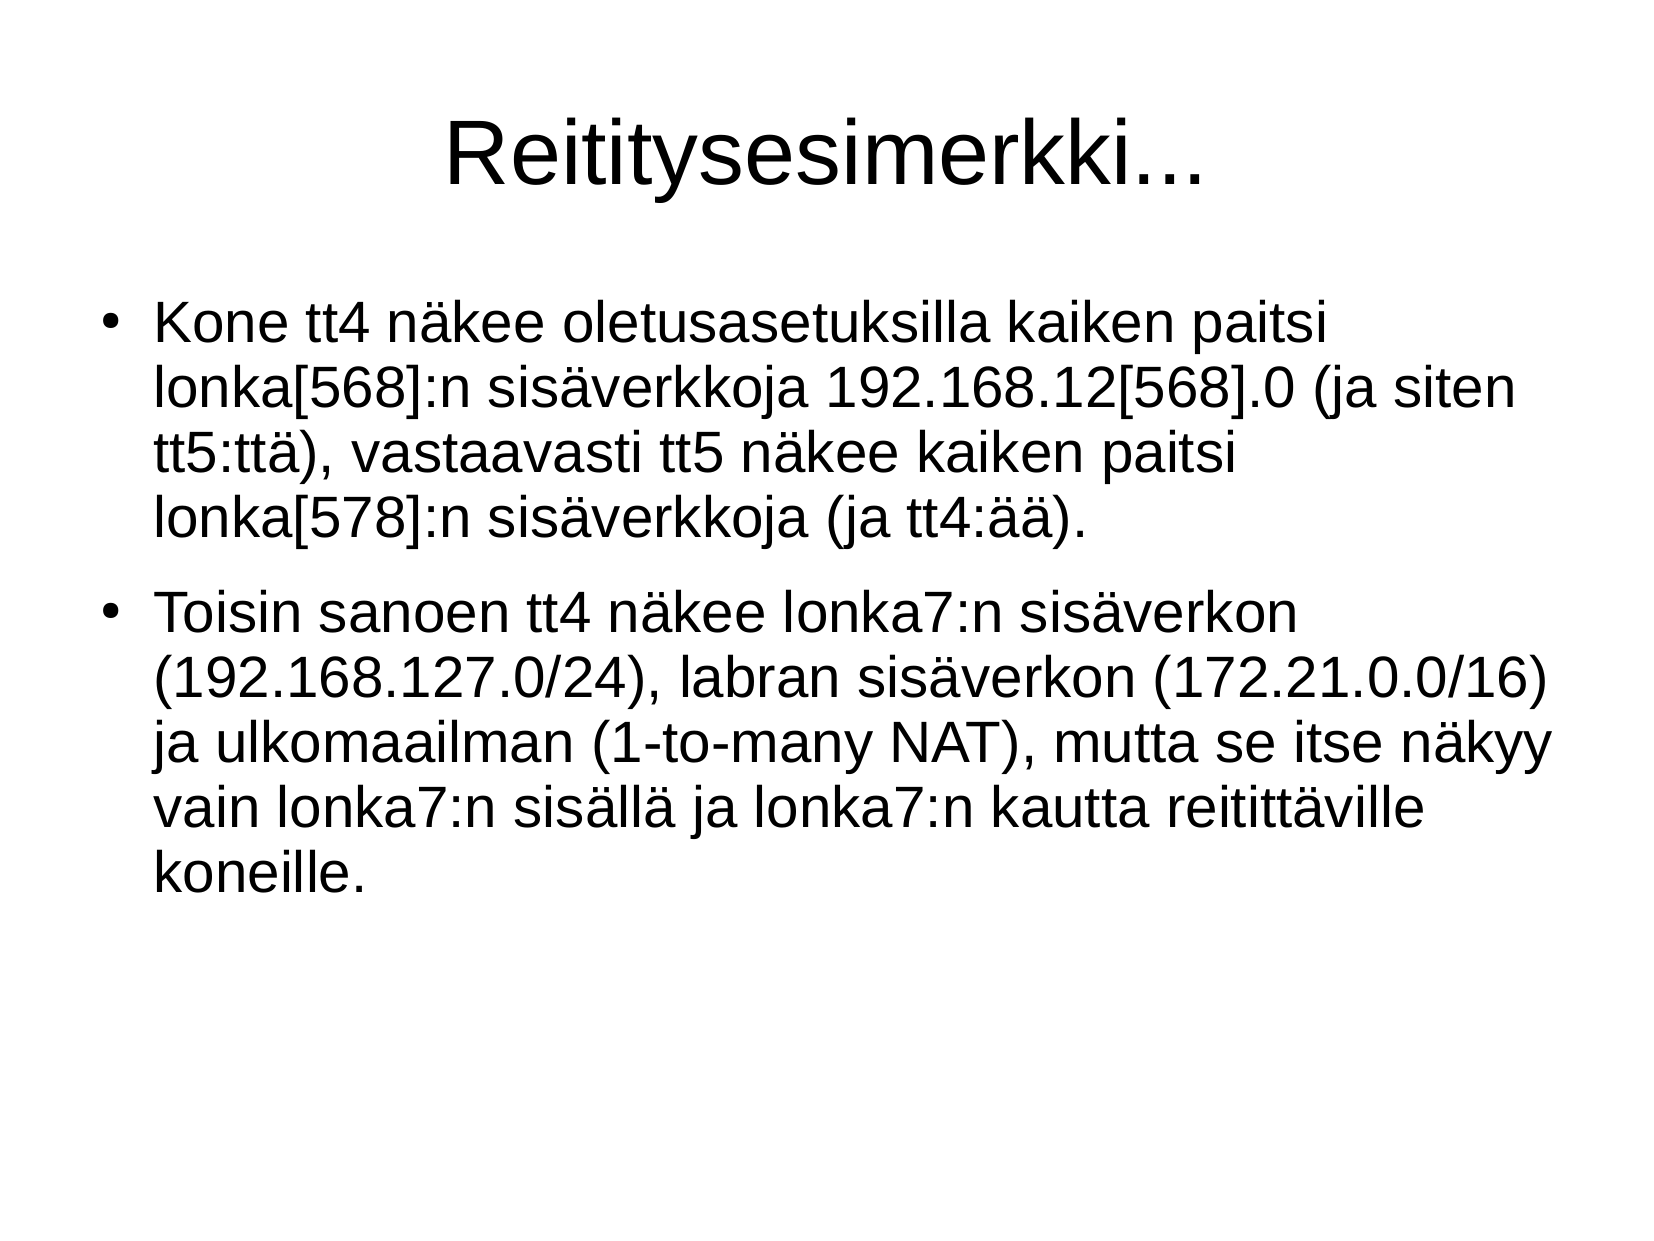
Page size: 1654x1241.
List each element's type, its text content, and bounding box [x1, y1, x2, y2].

list Kone tt4 näkee oletusasetuksilla kaiken paitsi lonka[568]:n sisäverkkoja 192.168.12[568].0 (ja siten tt5:ttä), vastaavasti tt5 näkee kaiken paitsi lonka[578]:n sisäverkkoja (ja tt4:ää). Toisin sanoen tt4 näkee lonka7:n sisäverkon (192.168.127.0/24), labran sisäverkon (172.21.0.0/16) ja ulkomaailman (1-to-many NAT), mutta se itse näkyy vain lonka7:n sisällä ja lonka7:n kautta reitittäville koneille. [82, 290, 1571, 1010]
title Reititysesimerkki... [82, 49, 1571, 257]
